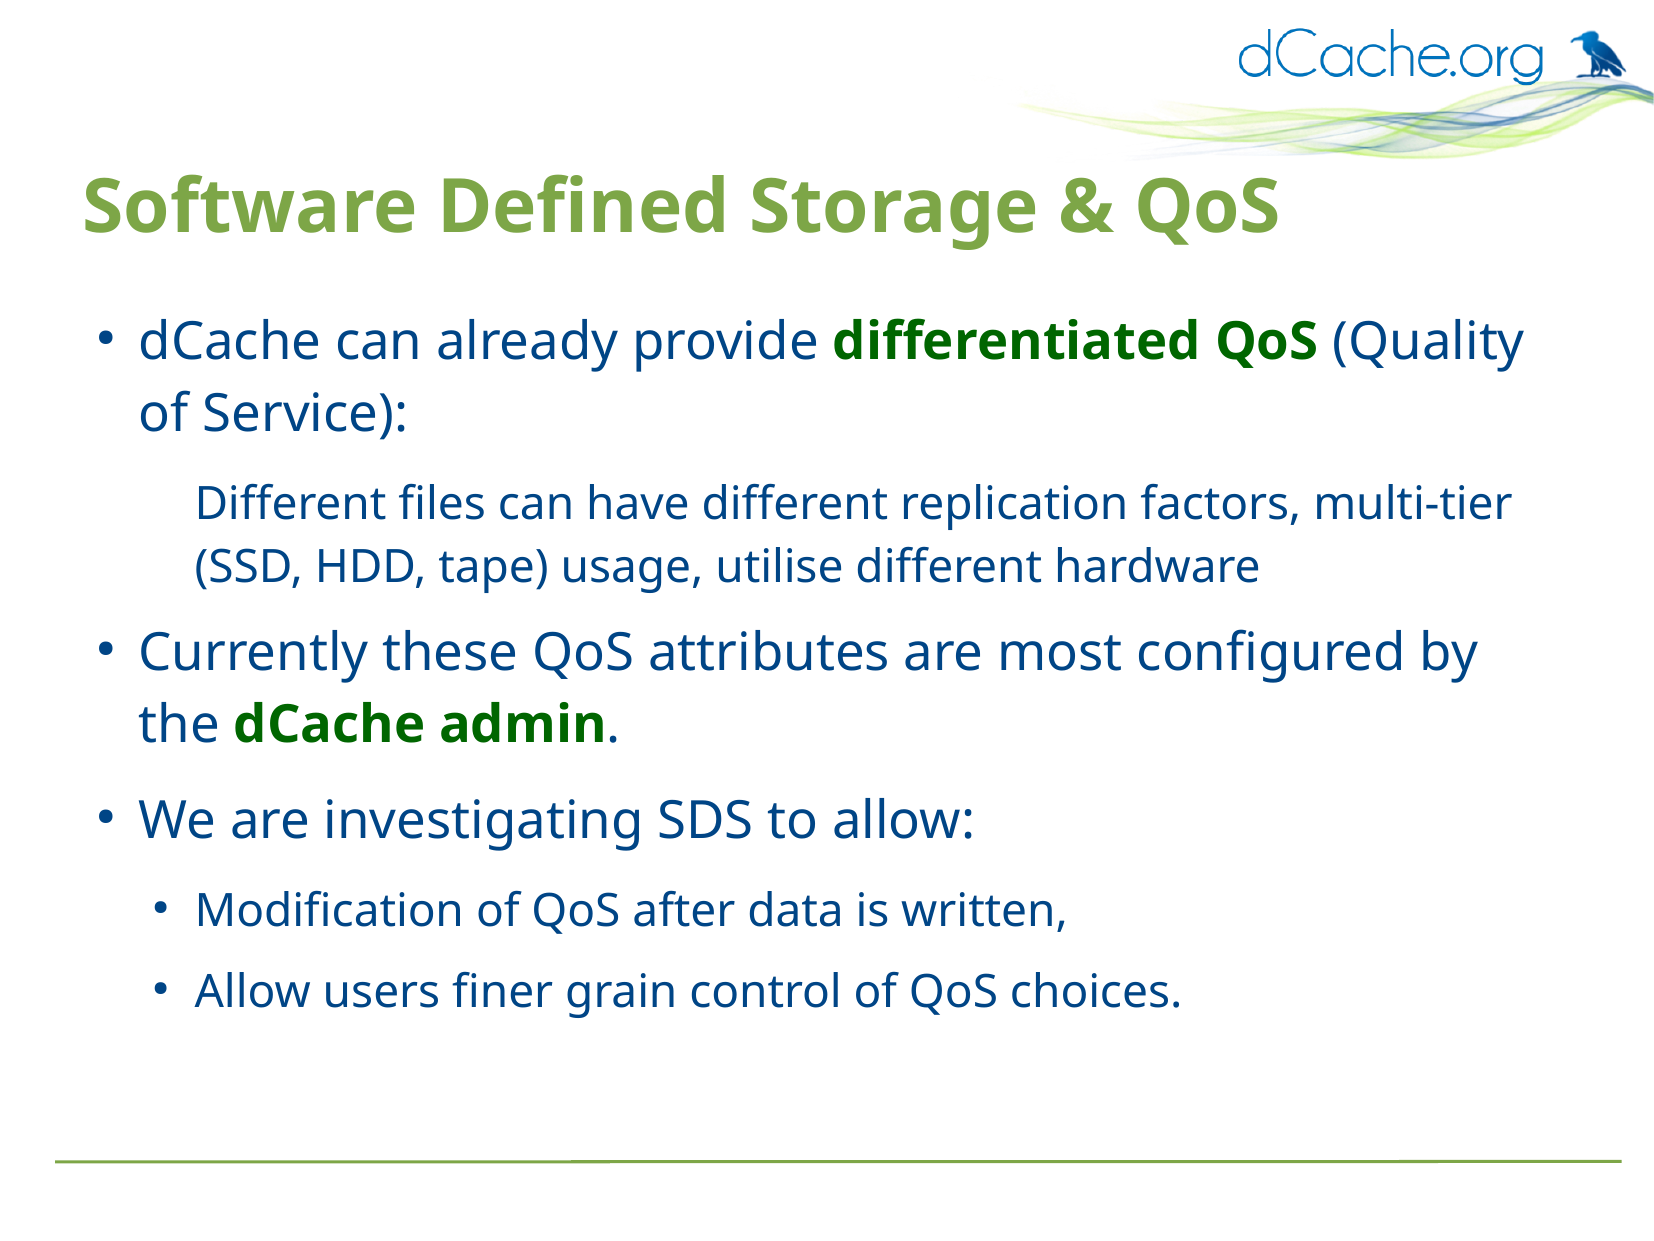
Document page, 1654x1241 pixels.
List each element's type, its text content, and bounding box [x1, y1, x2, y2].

list dCache can already provide differentiated QoS (Quality of Service): Different files can have different replication factors, multi-tier (SSD, HDD, tape) usage, utilise different hardware Currently these QoS attributes are most configured by the dCache admin. We are investigating SDS to allow: Modification of QoS after data is written, Allow users finer grain control of QoS choices. [82, 302, 1571, 1023]
title Software Defined Storage & QoS [82, 155, 1605, 252]
picture [956, 16, 1654, 169]
